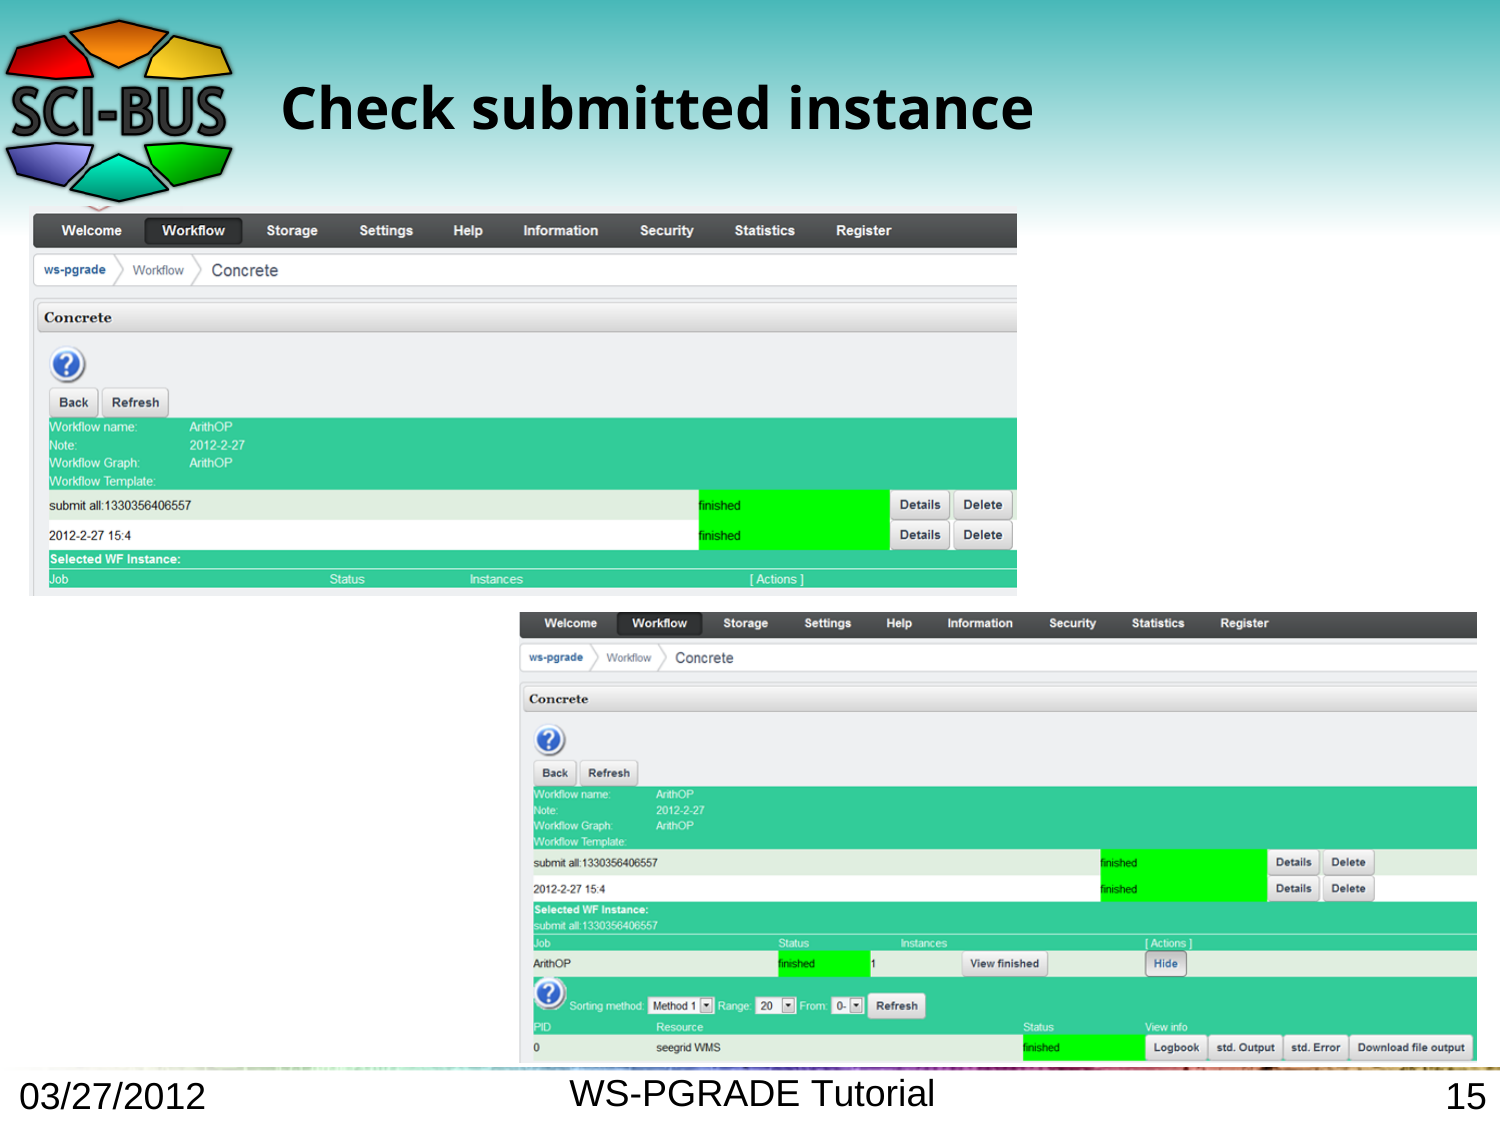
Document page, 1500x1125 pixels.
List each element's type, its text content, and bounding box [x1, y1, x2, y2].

picture [0, 1067, 1500, 1125]
title Check submitted instance [265, 29, 1477, 183]
picture [0, 15, 1017, 596]
picture [519, 612, 1477, 1063]
